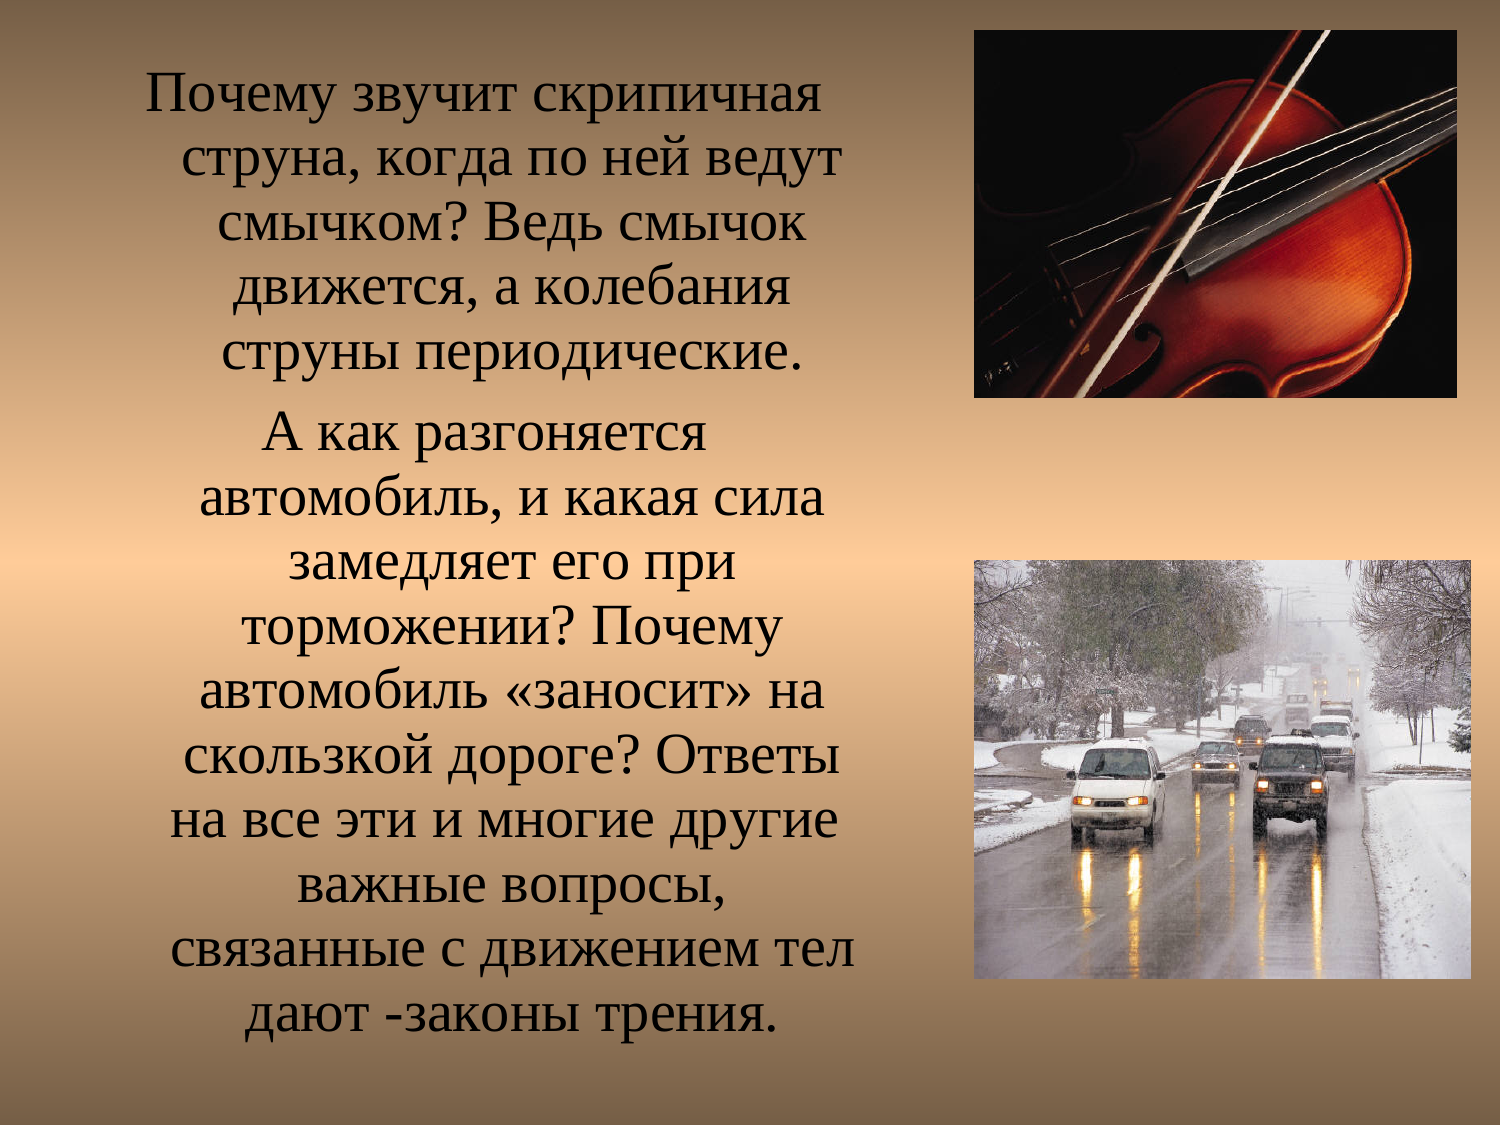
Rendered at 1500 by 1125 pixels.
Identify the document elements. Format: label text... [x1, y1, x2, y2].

list Почему звучит скрипичная струна, когда по ней ведут смычком? Ведь смычок движется, а колебания струны периодические. А как разгоняется автомобиль, и какая сила замедляет его при торможении? Почему автомобиль «заносит» на скользкой дороге? Ответы на все эти и многие другие важные вопросы, связанные с движением тел дают -законы трения. [112, 59, 857, 1125]
picture [974, 560, 1471, 979]
picture [974, 30, 1457, 398]
